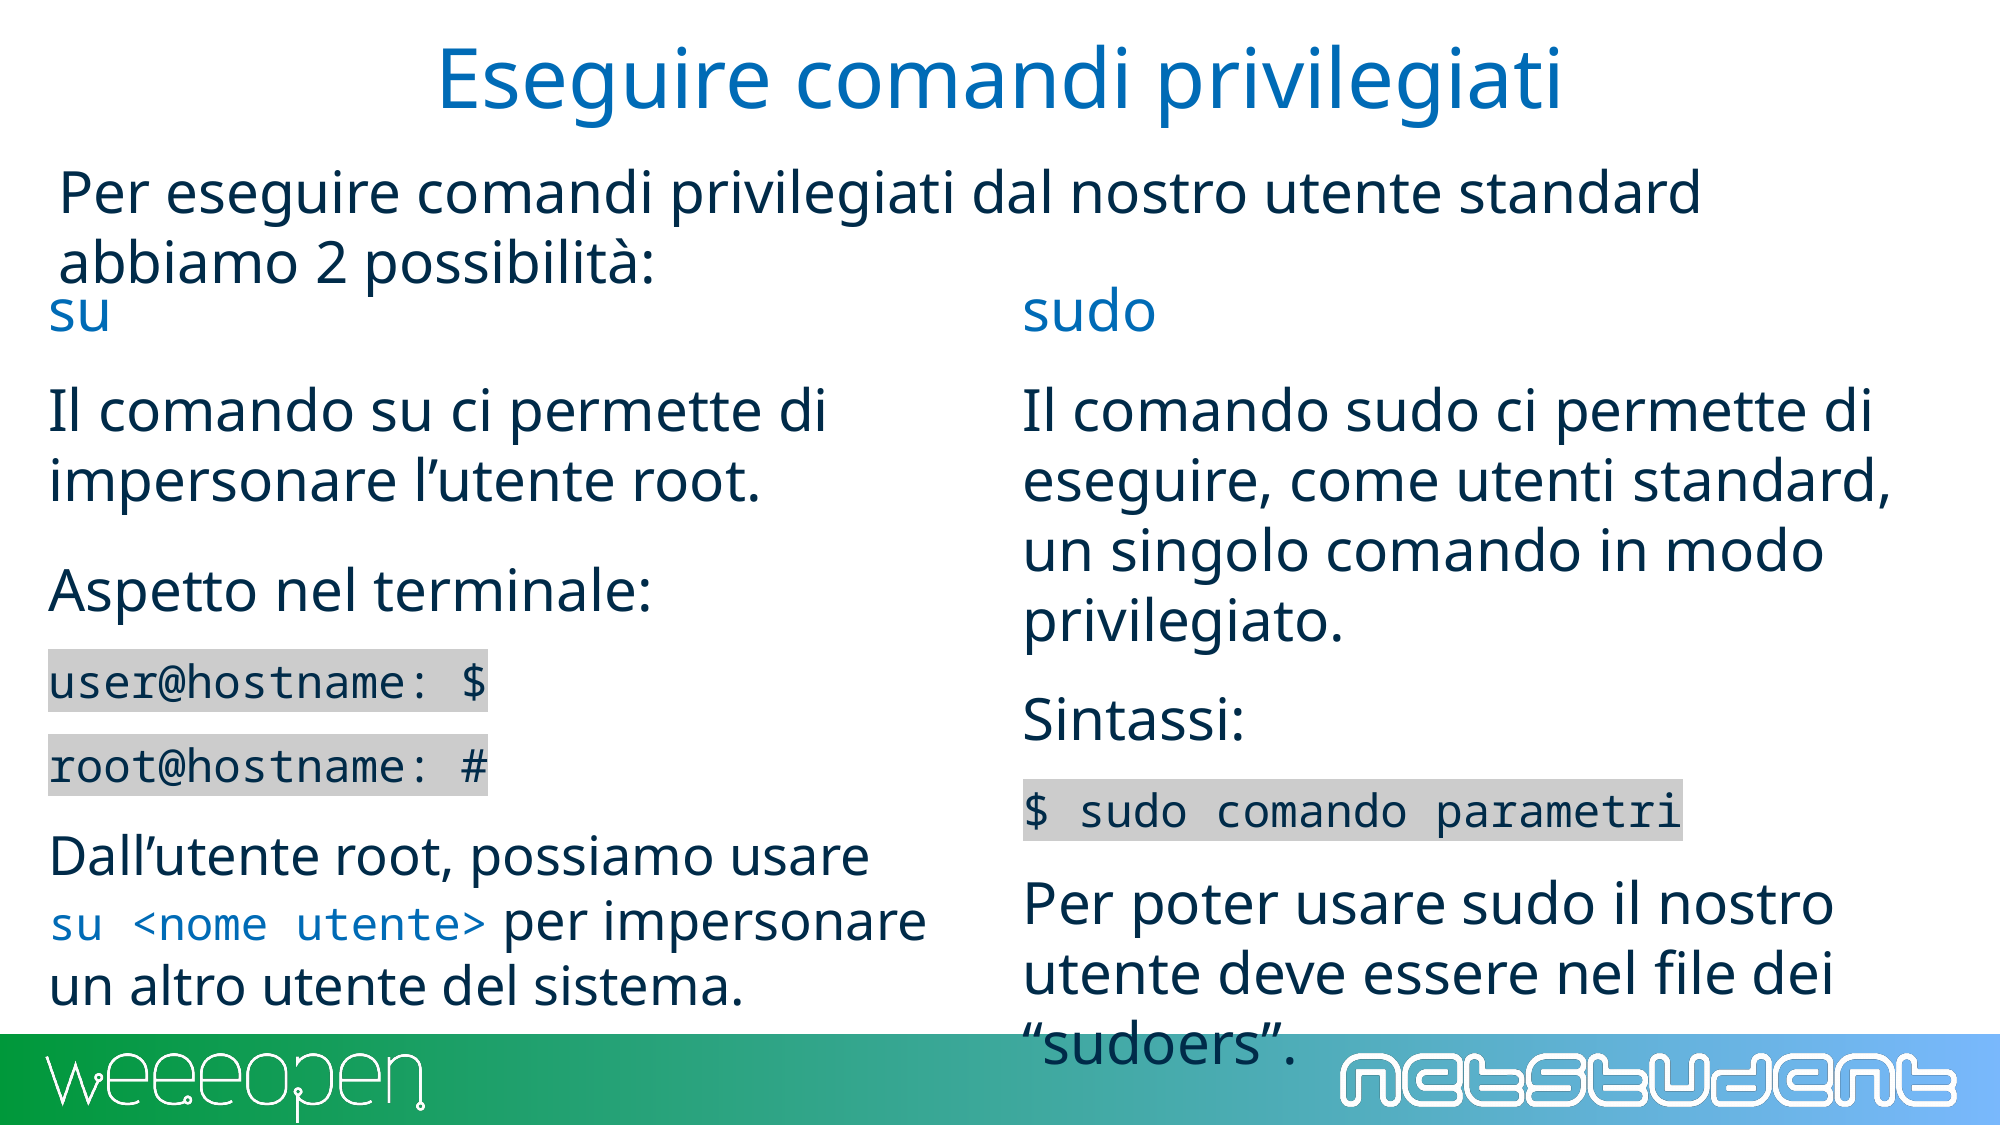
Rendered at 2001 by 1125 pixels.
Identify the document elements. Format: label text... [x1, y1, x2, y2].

picture [45, 1053, 425, 1123]
title Eseguire comandi privilegiati [43, 237, 1959, 247]
list su Il comando su ci permette di impersonare l’utente root. Aspetto nel terminale: user@hostname: $ root@hostname: # Dall’utente root, possiamo usare su <nome utente> per impersonare un altro utente del sistema. [33, 265, 975, 1004]
picture [1340, 1053, 1957, 1107]
list sudo Il comando sudo ci permette di eseguire, come utenti standard, un singolo comando in modo privilegiato. Sintassi: $ sudo comando parametri Per poter usare sudo il nostro utente deve essere nel file dei “sudoers”. [1007, 265, 1949, 1004]
title Eseguire comandi privilegiati [43, 29, 1959, 147]
list Per eseguire comandi privilegiati dal nostro utente standard abbiamo 2 possibilità: [43, 147, 1959, 237]
